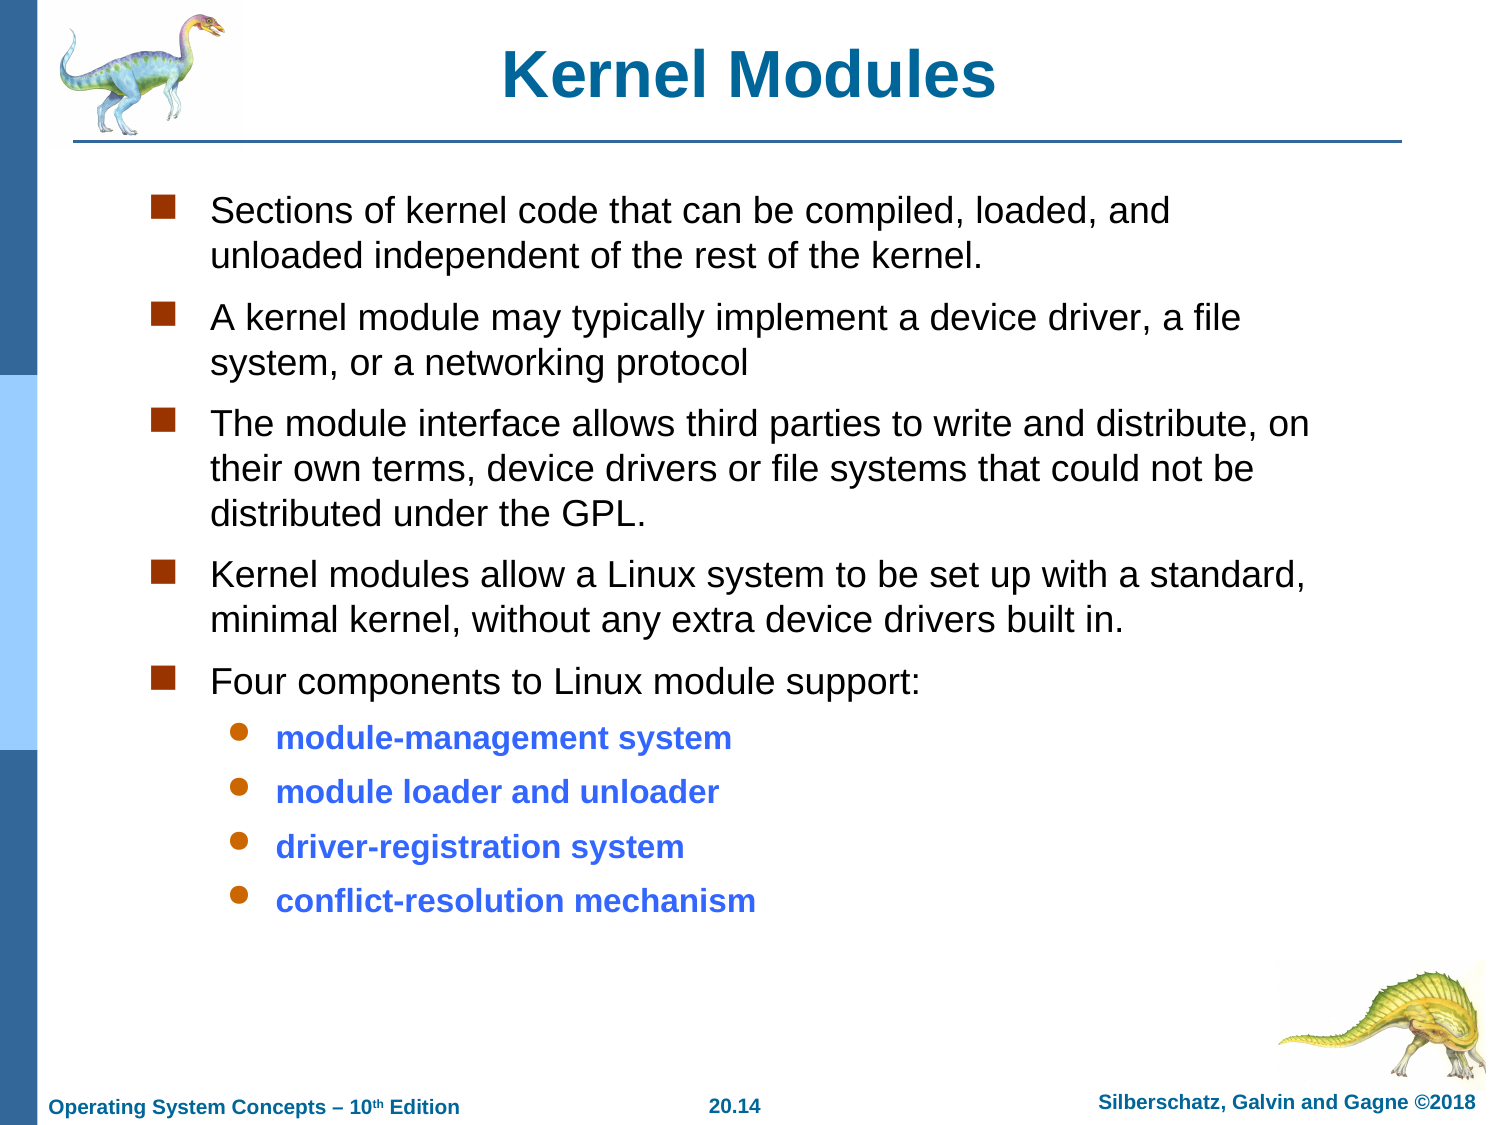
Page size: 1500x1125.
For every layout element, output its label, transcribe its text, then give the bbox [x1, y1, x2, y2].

picture [46, 0, 243, 149]
list Sections of kernel code that can be compiled, loaded, and unloaded independent of the rest of the kernel. A kernel module may typically implement a device driver, a file system, or a networking protocol The module interface allows third parties to write and distribute, on their own terms, device drivers or file systems that could not be distributed under the GPL. Kernel modules allow a Linux system to be set up with a standard, minimal kernel, without any extra device drivers built in. Four components to Linux module support: module-management system module loader and unloader driver-registration system conflict-resolution mechanism [138, 178, 1329, 1046]
picture [1275, 959, 1486, 1090]
picture [1415, 1094, 1423, 1099]
title Kernel Modules [75, 24, 1426, 119]
